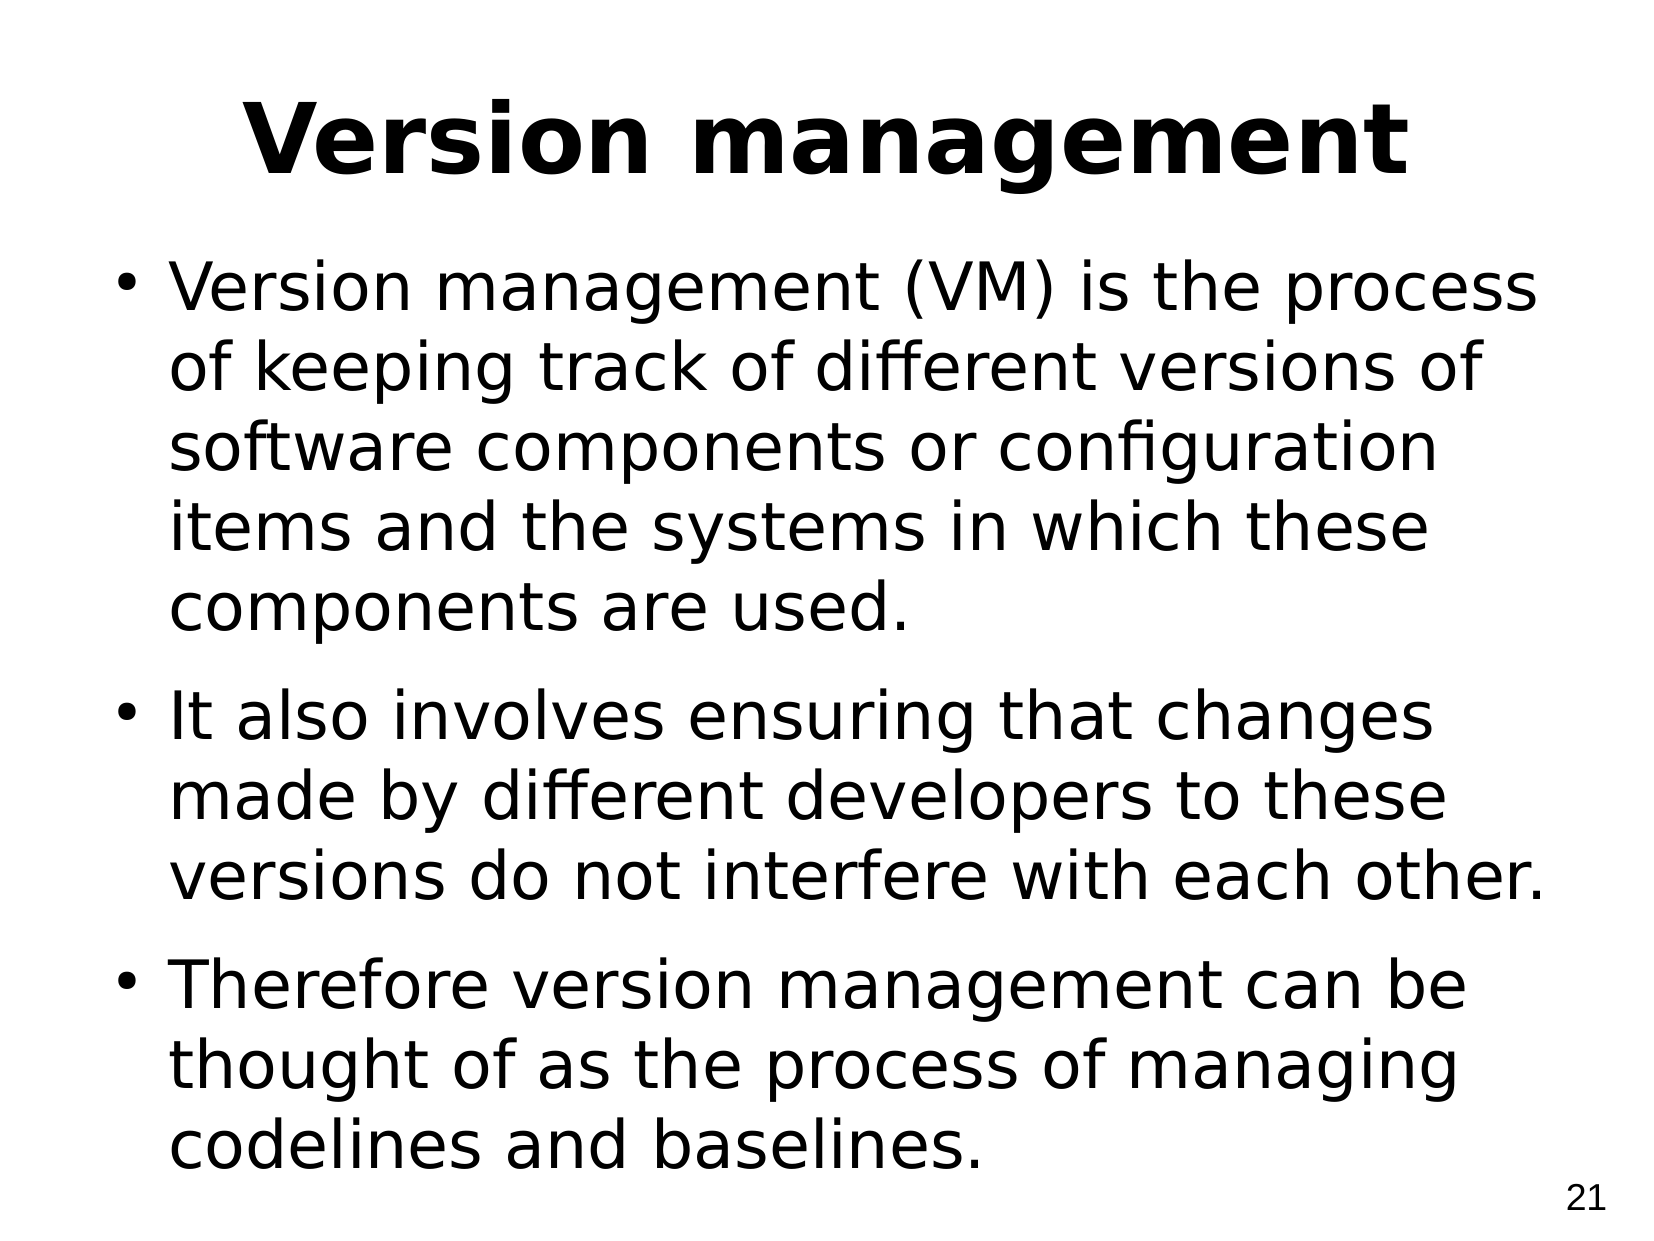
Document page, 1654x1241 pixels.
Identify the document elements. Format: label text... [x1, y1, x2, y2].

title Version management [82, 61, 1571, 207]
list Version management (VM) is the process of keeping track of different versions of software components or configuration items and the systems in which these components are used. It also involves ensuring that changes made by different developers to these versions do not interfere with each other. Therefore version management can be thought of as the process of managing codelines and baselines. [82, 236, 1571, 1205]
